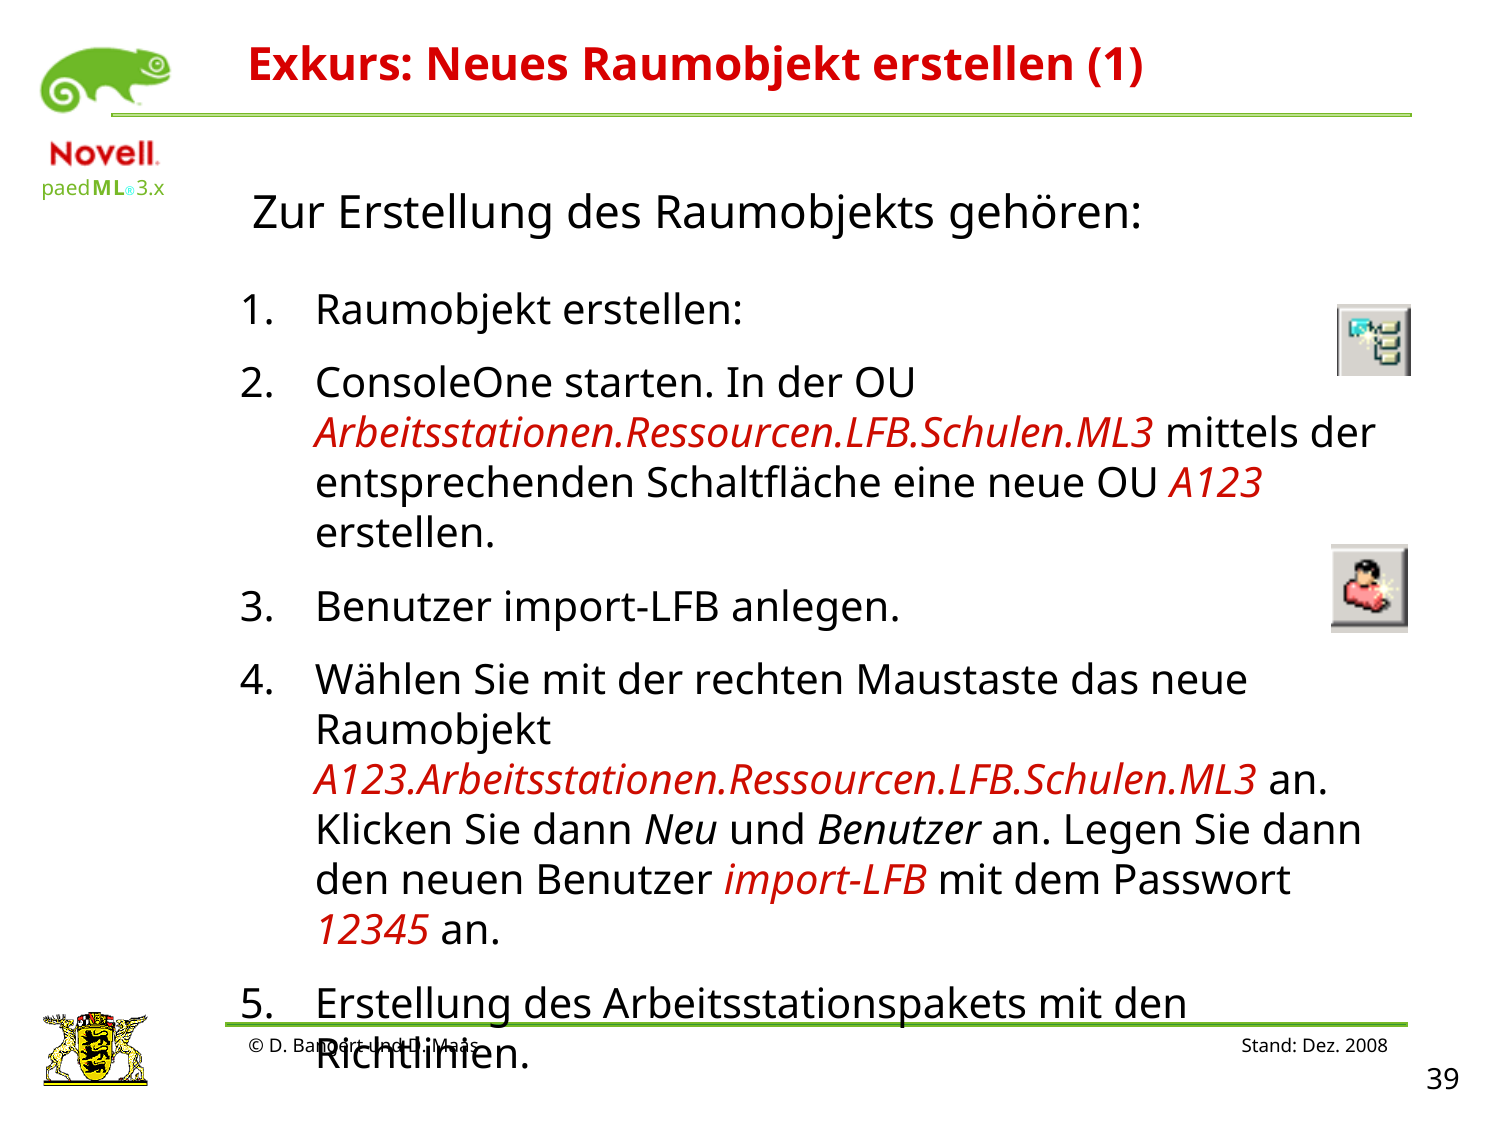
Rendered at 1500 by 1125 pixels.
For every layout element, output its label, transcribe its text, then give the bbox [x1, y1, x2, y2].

picture [1337, 304, 1411, 376]
title Exkurs: Neues Raumobjekt erstellen (1)‏ [232, 0, 1388, 134]
text_box Zur Erstellung des Raumobjekts gehören: [237, 174, 1413, 246]
picture [26, 30, 184, 188]
picture [1331, 544, 1408, 633]
picture [41, 1011, 148, 1088]
text_box Raumobjekt erstellen: ConsoleOne starten. In der OU Arbeitsstationen.Ressourcen.LFB.Schulen.ML3 mittels der entsprechenden Schaltfläche eine neue OU A123 erstellen. Benutzer import-LFB anlegen. Wählen Sie mit der rechten Maustaste das neue Raumobjekt A123.Arbeitsstationen.Ressourcen.LFB.Schulen.ML3 an. Klicken Sie dann Neu und Benutzer an. Legen Sie dann den neuen Benutzer import-LFB mit dem Passwort 12345 an. Erstellung des Arbeitsstationspakets mit den Richtlinien. [225, 274, 1413, 1085]
